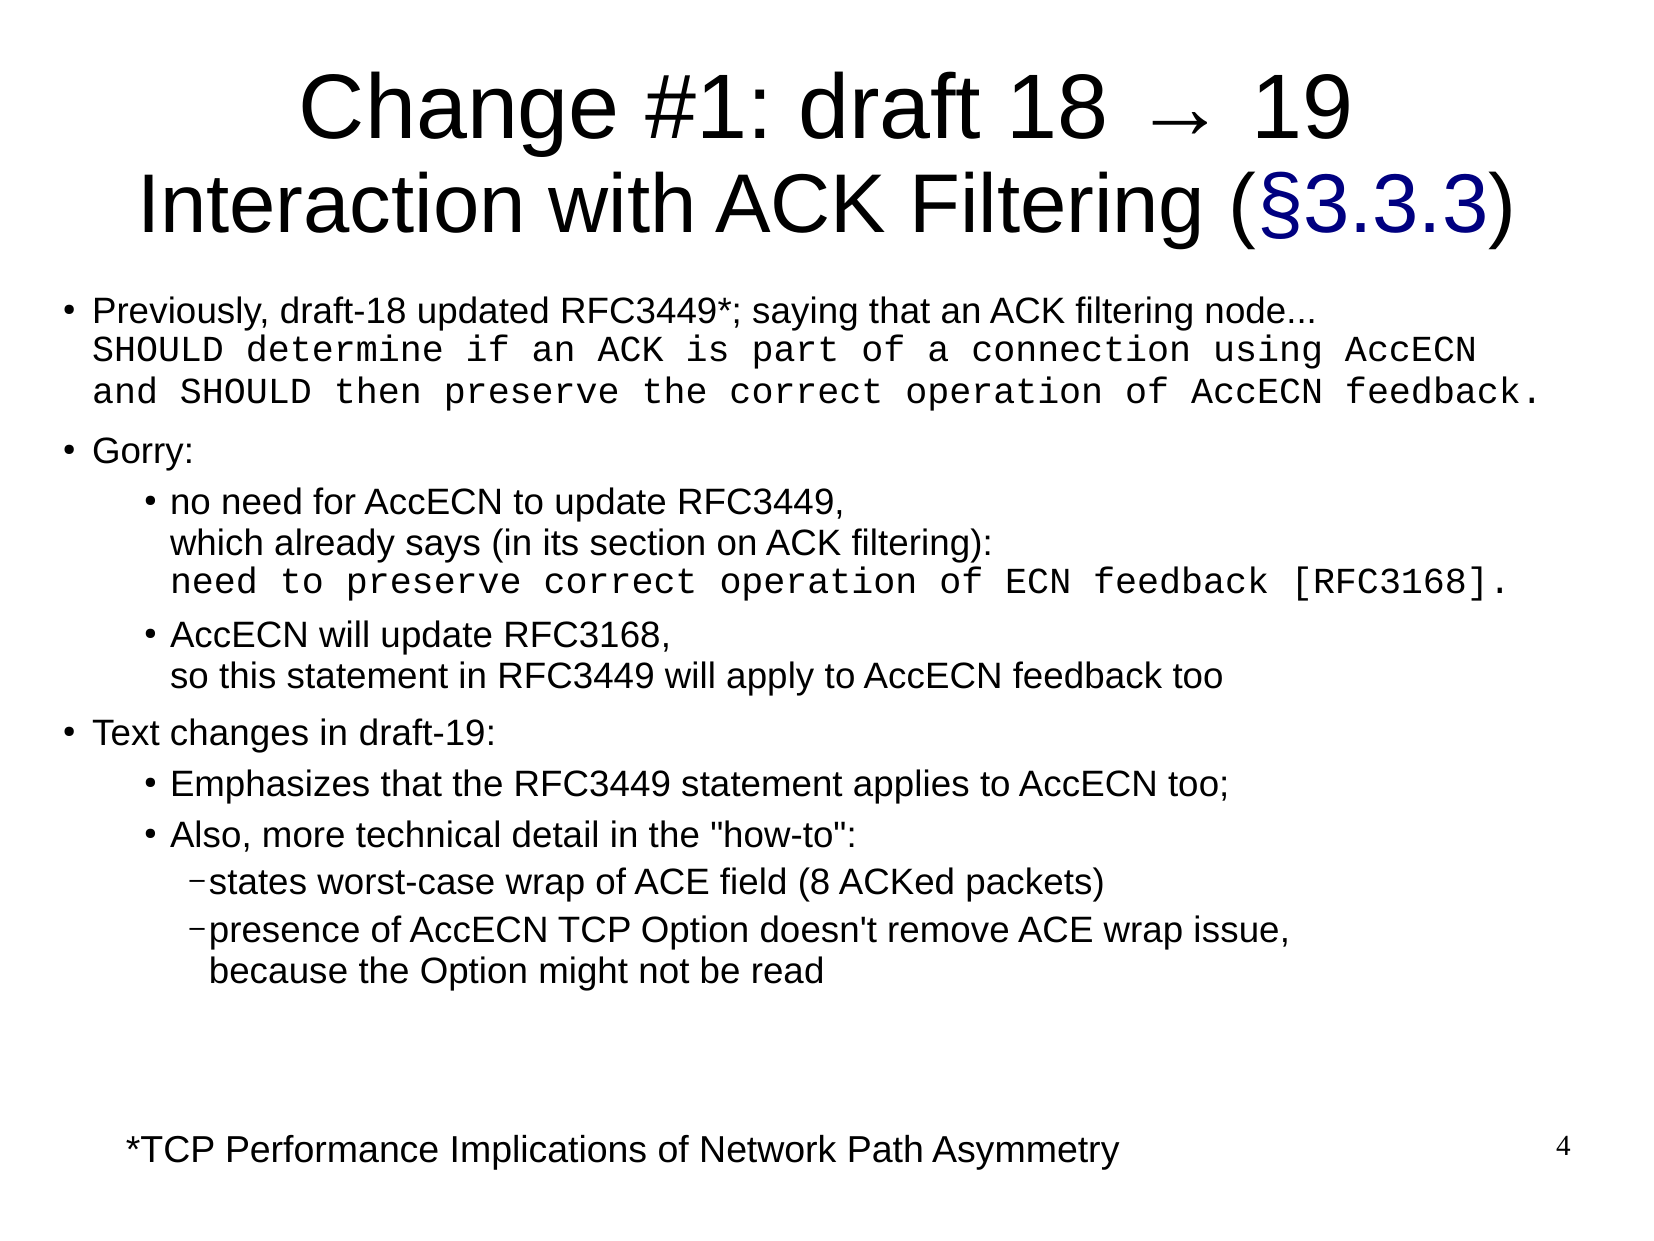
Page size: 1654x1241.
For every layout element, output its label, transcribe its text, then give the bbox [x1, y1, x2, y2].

list Previously, draft-18 updated RFC3449*; saying that an ACK filtering node... SHOULD determine if an ACK is part of a connection using AccECN and SHOULD then preserve the correct operation of AccECN feedback. Gorry: no need for AccECN to update RFC3449, which already says (in its section on ACK filtering): need to preserve correct operation of ECN feedback [RFC3168]. AccECN will update RFC3168, so this statement in RFC3449 will apply to AccECN feedback too Text changes in draft-19: Emphasizes that the RFC3449 statement applies to AccECN too; Also, more technical detail in the "how-to": states worst-case wrap of ACE field (8 ACKed packets) presence of AccECN TCP Option doesn't remove ACE wrap issue, because the Option might not be read [53, 290, 1595, 1010]
title Change #1: draft 18 → 19 Interaction with ACK Filtering (§3.3.3) [82, 49, 1571, 257]
text_box *TCP Performance Implications of Network Path Asymmetry [111, 1121, 1145, 1179]
